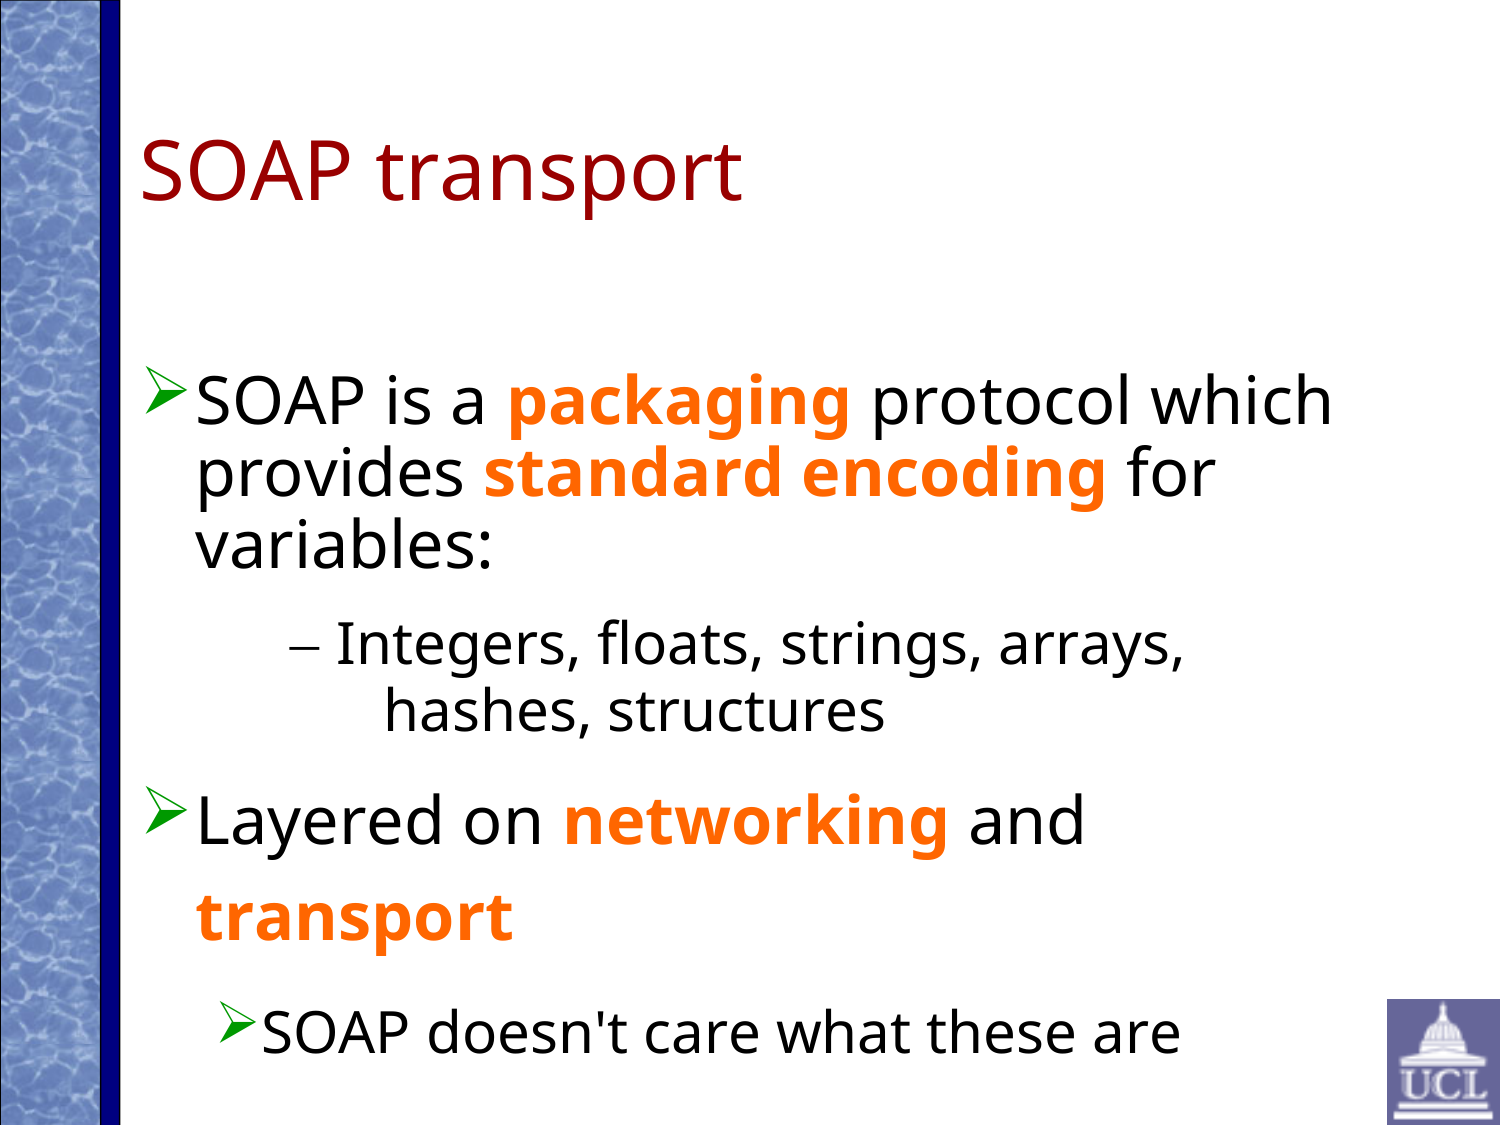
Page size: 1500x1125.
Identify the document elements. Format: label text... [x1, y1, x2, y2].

title SOAP transport [124, 37, 1413, 225]
picture [1, 1, 99, 1125]
picture [1387, 999, 1500, 1125]
list SOAP is a packaging protocol which provides standard encoding for variables: Integers, floats, strings, arrays, hashes, structures Layered on networking and transport SOAP doesn't care what these are [125, 249, 1417, 1088]
